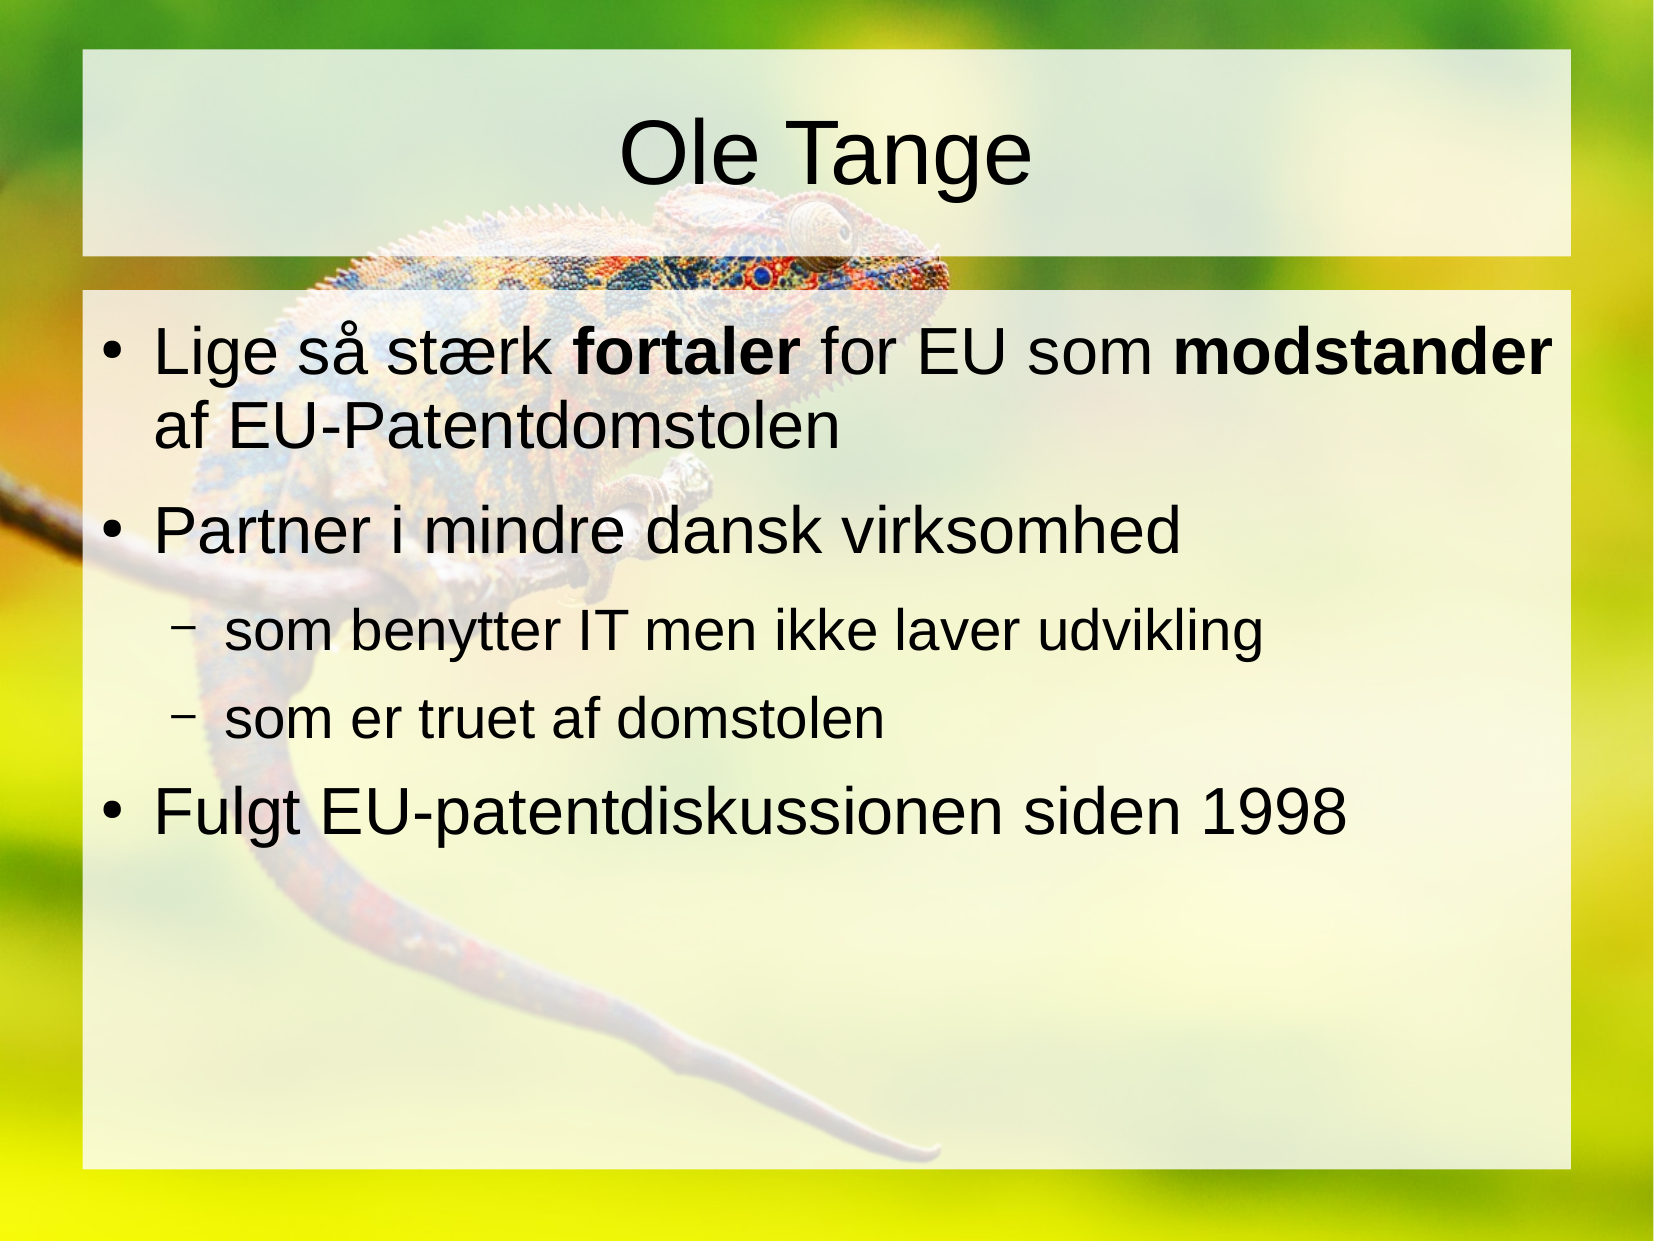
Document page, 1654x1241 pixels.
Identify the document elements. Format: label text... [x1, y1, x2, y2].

title Ole Tange [82, 49, 1571, 257]
list Lige så stærk fortaler for EU som modstander af EU-Patentdomstolen Partner i mindre dansk virksomhed som benytter IT men ikke laver udvikling som er truet af domstolen Fulgt EU-patentdiskussionen siden 1998 [82, 290, 1571, 1170]
picture [0, 0, 1654, 1241]
